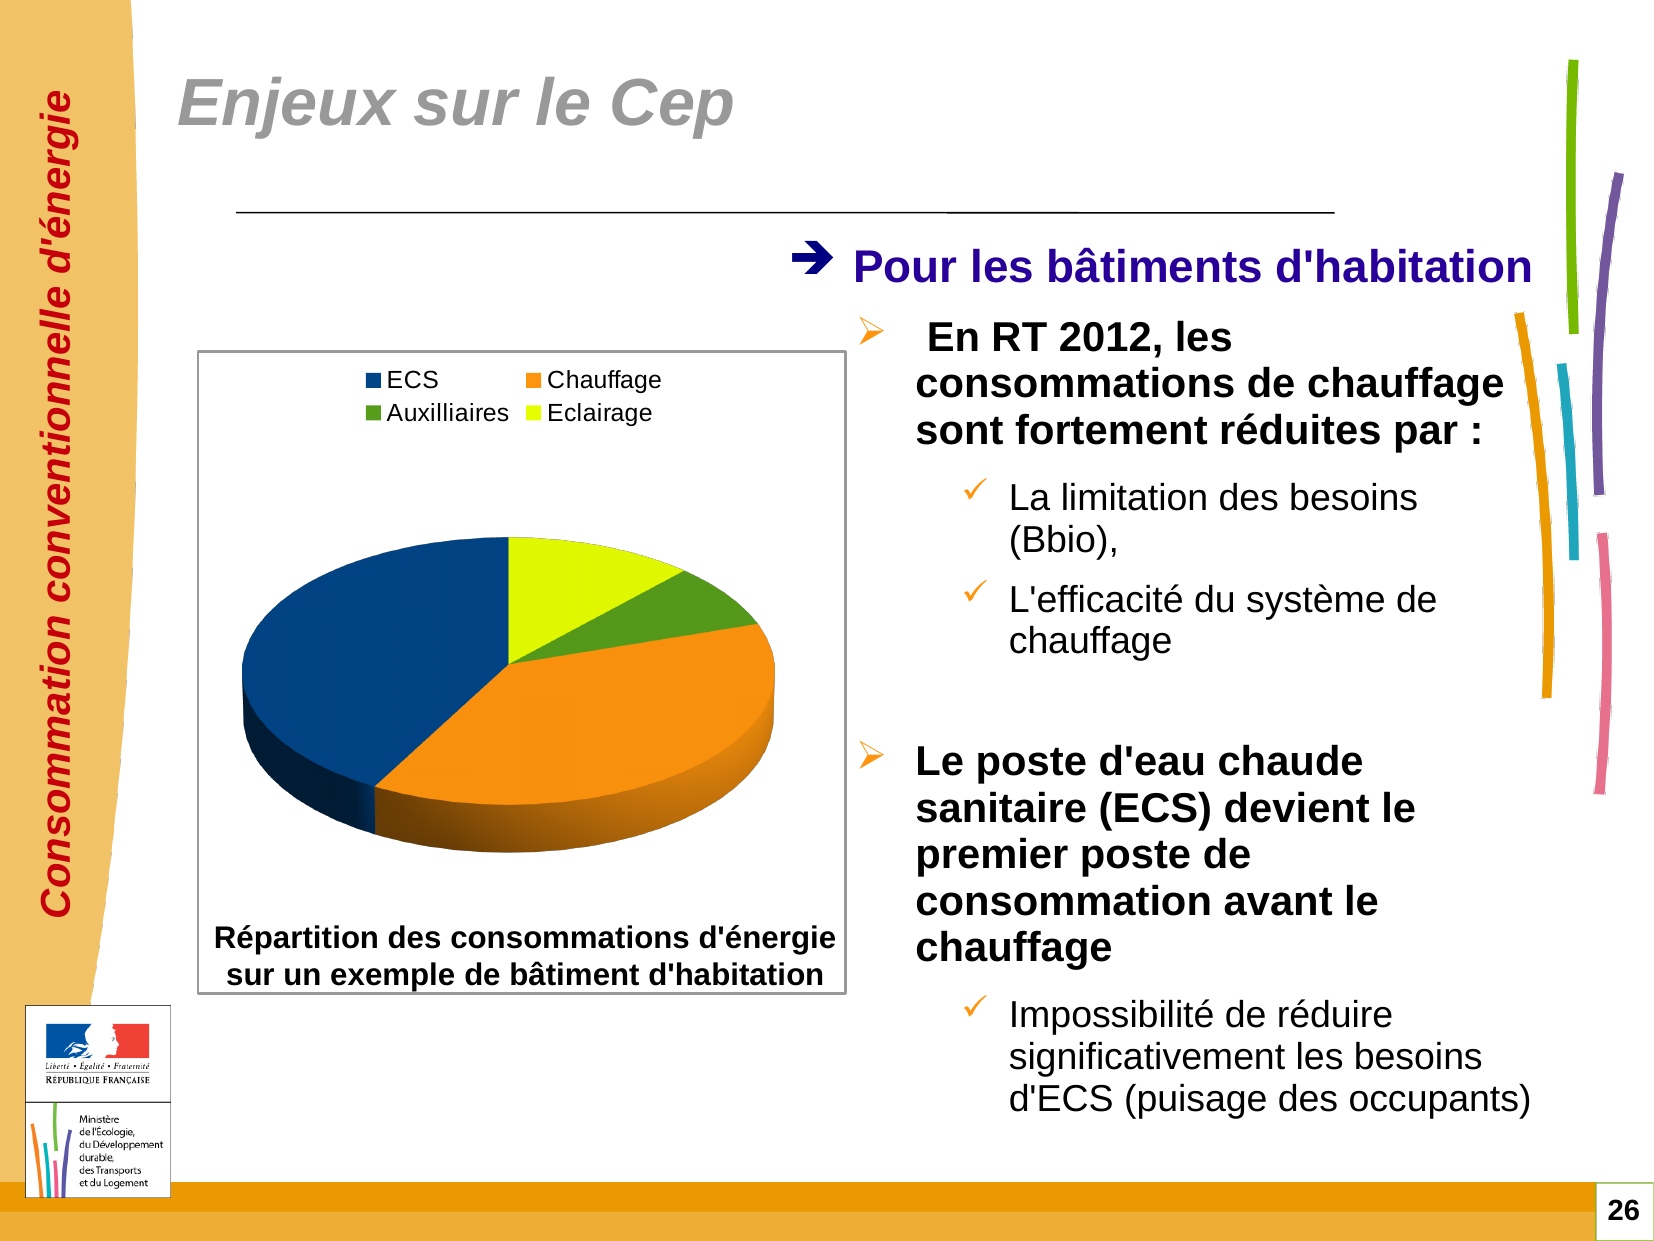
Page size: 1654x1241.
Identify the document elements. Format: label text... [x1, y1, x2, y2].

picture [0, 0, 1654, 1241]
title Enjeux sur le Cep [177, 29, 1536, 178]
text_box Consommation conventionnelle d'énergie [11, 47, 101, 963]
list Pour les bâtiments d'habitation En RT 2012, les consommations de chauffage sont fortement réduites par : La limitation des besoins (Bbio), L'efficacité du système de chauffage Le poste d'eau chaude sanitaire (ECS) devient le premier poste de consommation avant le chauffage Impossibilité de réduire significativement les besoins d'ECS (puisage des occupants) [177, 236, 1536, 1181]
text_box Répartition des consommations d'énergie sur un exemple de bâtiment d'habitation [171, 909, 880, 1058]
chart [196, 350, 847, 995]
